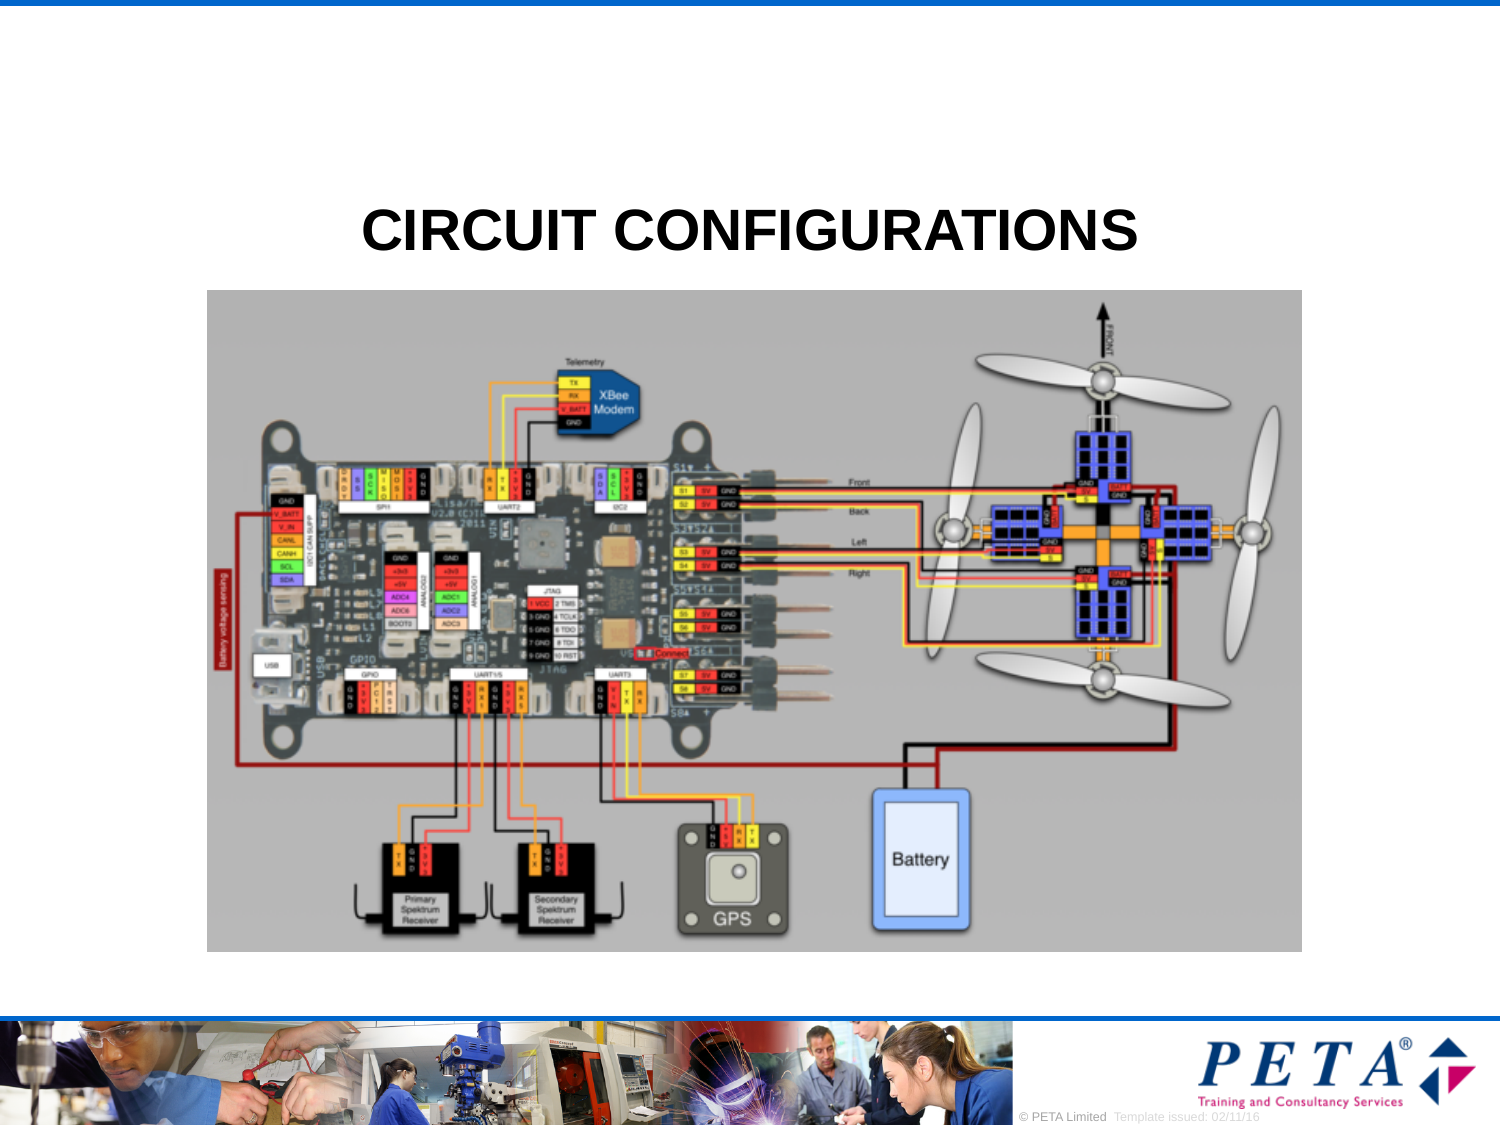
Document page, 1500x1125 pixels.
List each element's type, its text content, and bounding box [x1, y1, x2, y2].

picture [207, 290, 1302, 952]
text_box CIRCUIT CONFIGURATIONS [41, 184, 1459, 271]
